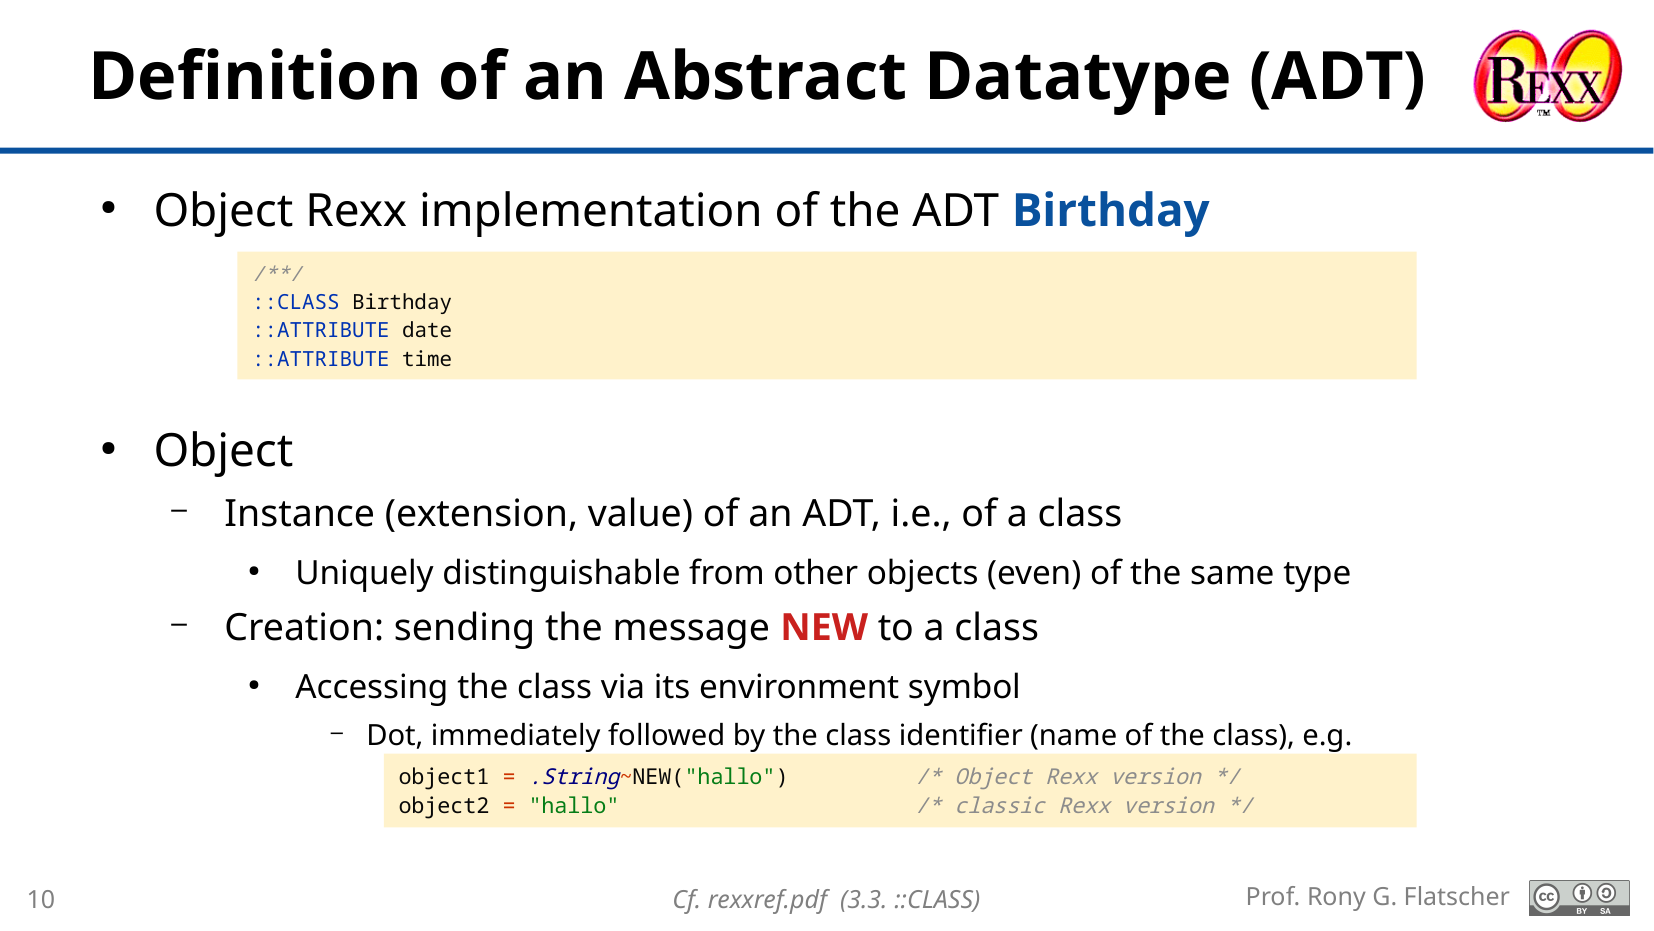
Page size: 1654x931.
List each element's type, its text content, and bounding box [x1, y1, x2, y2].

list Object Rexx implementation of the ADT Birthday Object Instance (extension, value) of an ADT, i.e., of a class Uniquely distinguishable from other objects (even) of the same type Creation: sending the message NEW to a class Accessing the class via its environment symbol Dot, immediately followed by the class identifier (name of the class), e.g. [82, 177, 1571, 857]
title Definition of an Abstract Datatype (ADT) [29, 0, 1654, 148]
text_box /**/ ::CLASS Birthday ::ATTRIBUTE date ::ATTRIBUTE time [237, 251, 1417, 375]
text_box object1 = .String~NEW("hallo") /* Object Rexx version */ object2 = "hallo" /* classic Rexx version */ [383, 753, 1417, 825]
text_box Cf. rexxref.pdf (3.3. ::CLASS) [0, 874, 1654, 922]
